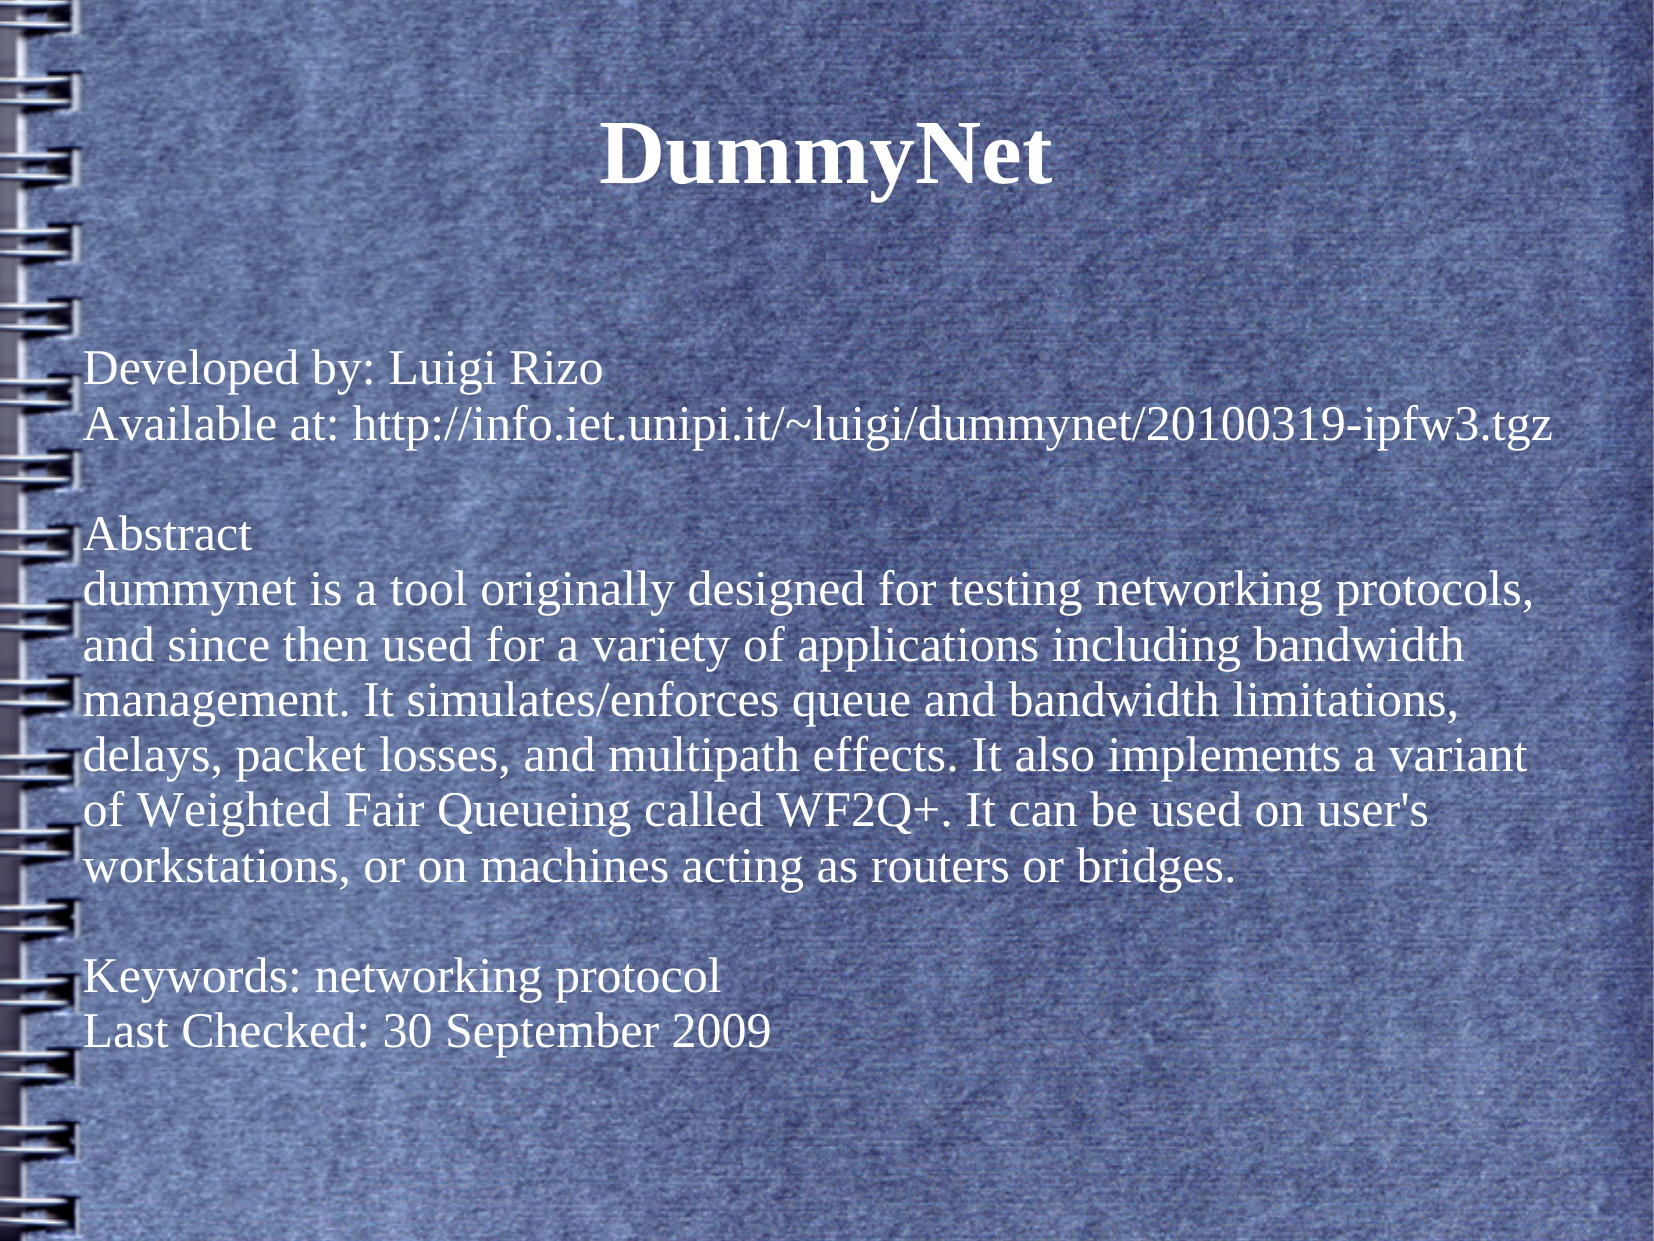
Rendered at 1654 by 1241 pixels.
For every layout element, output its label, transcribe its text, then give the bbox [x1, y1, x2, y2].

picture [0, 0, 1654, 1241]
subtitle Developed by: Luigi Rizo Available at: http://info.iet.unipi.it/~luigi/dummynet/20100319-ipfw3.tgz Abstract dummynet is a tool originally designed for testing networking protocols, and since then used for a variety of applications including bandwidth management. It simulates/enforces queue and bandwidth limitations, delays, packet losses, and multipath effects. It also implements a variant of Weighted Fair Queueing called WF2Q+. It can be used on user's workstations, or on machines acting as routers or bridges. Keywords: networking protocol Last Checked: 30 September 2009 [82, 297, 1571, 1102]
title DummyNet [82, 56, 1571, 250]
